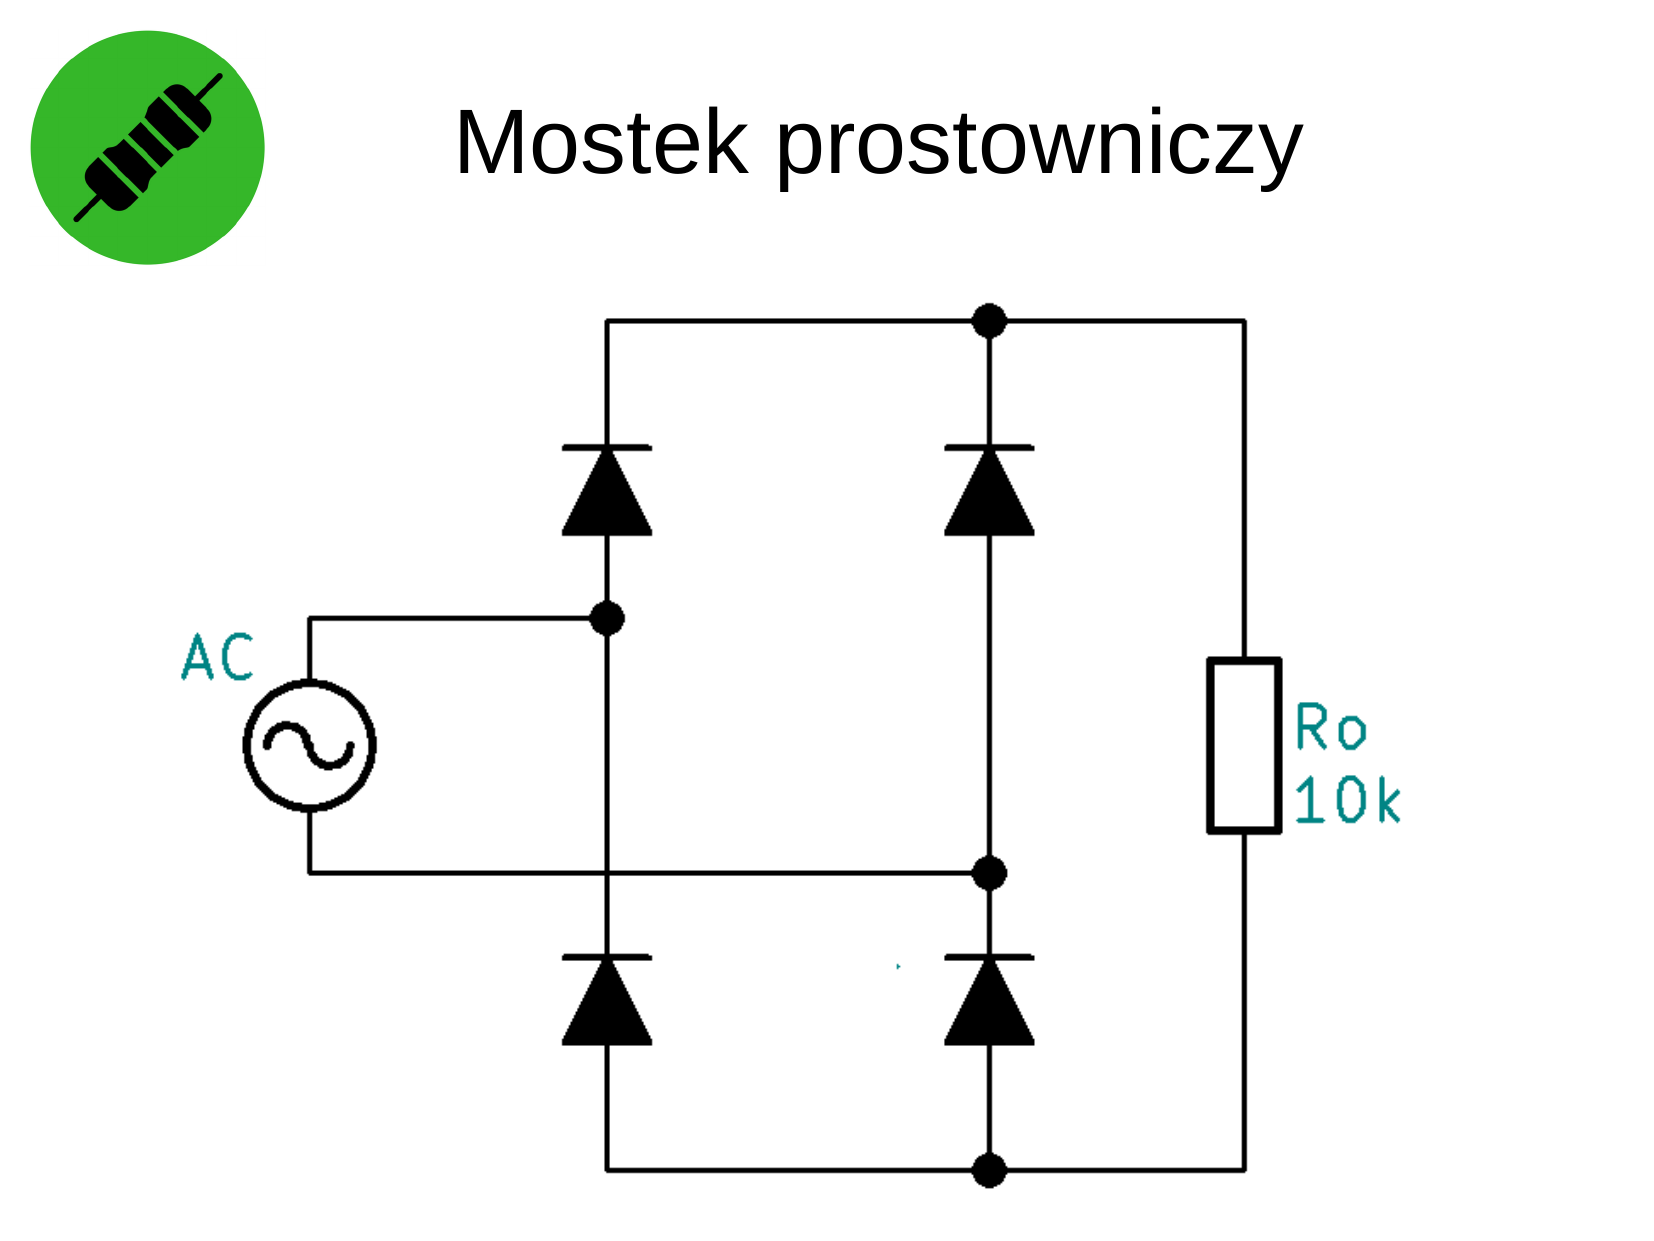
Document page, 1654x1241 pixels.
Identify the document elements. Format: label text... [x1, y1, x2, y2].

title Mostek prostowniczy [266, 29, 1586, 254]
picture [163, 295, 1424, 1192]
picture [29, 29, 266, 266]
